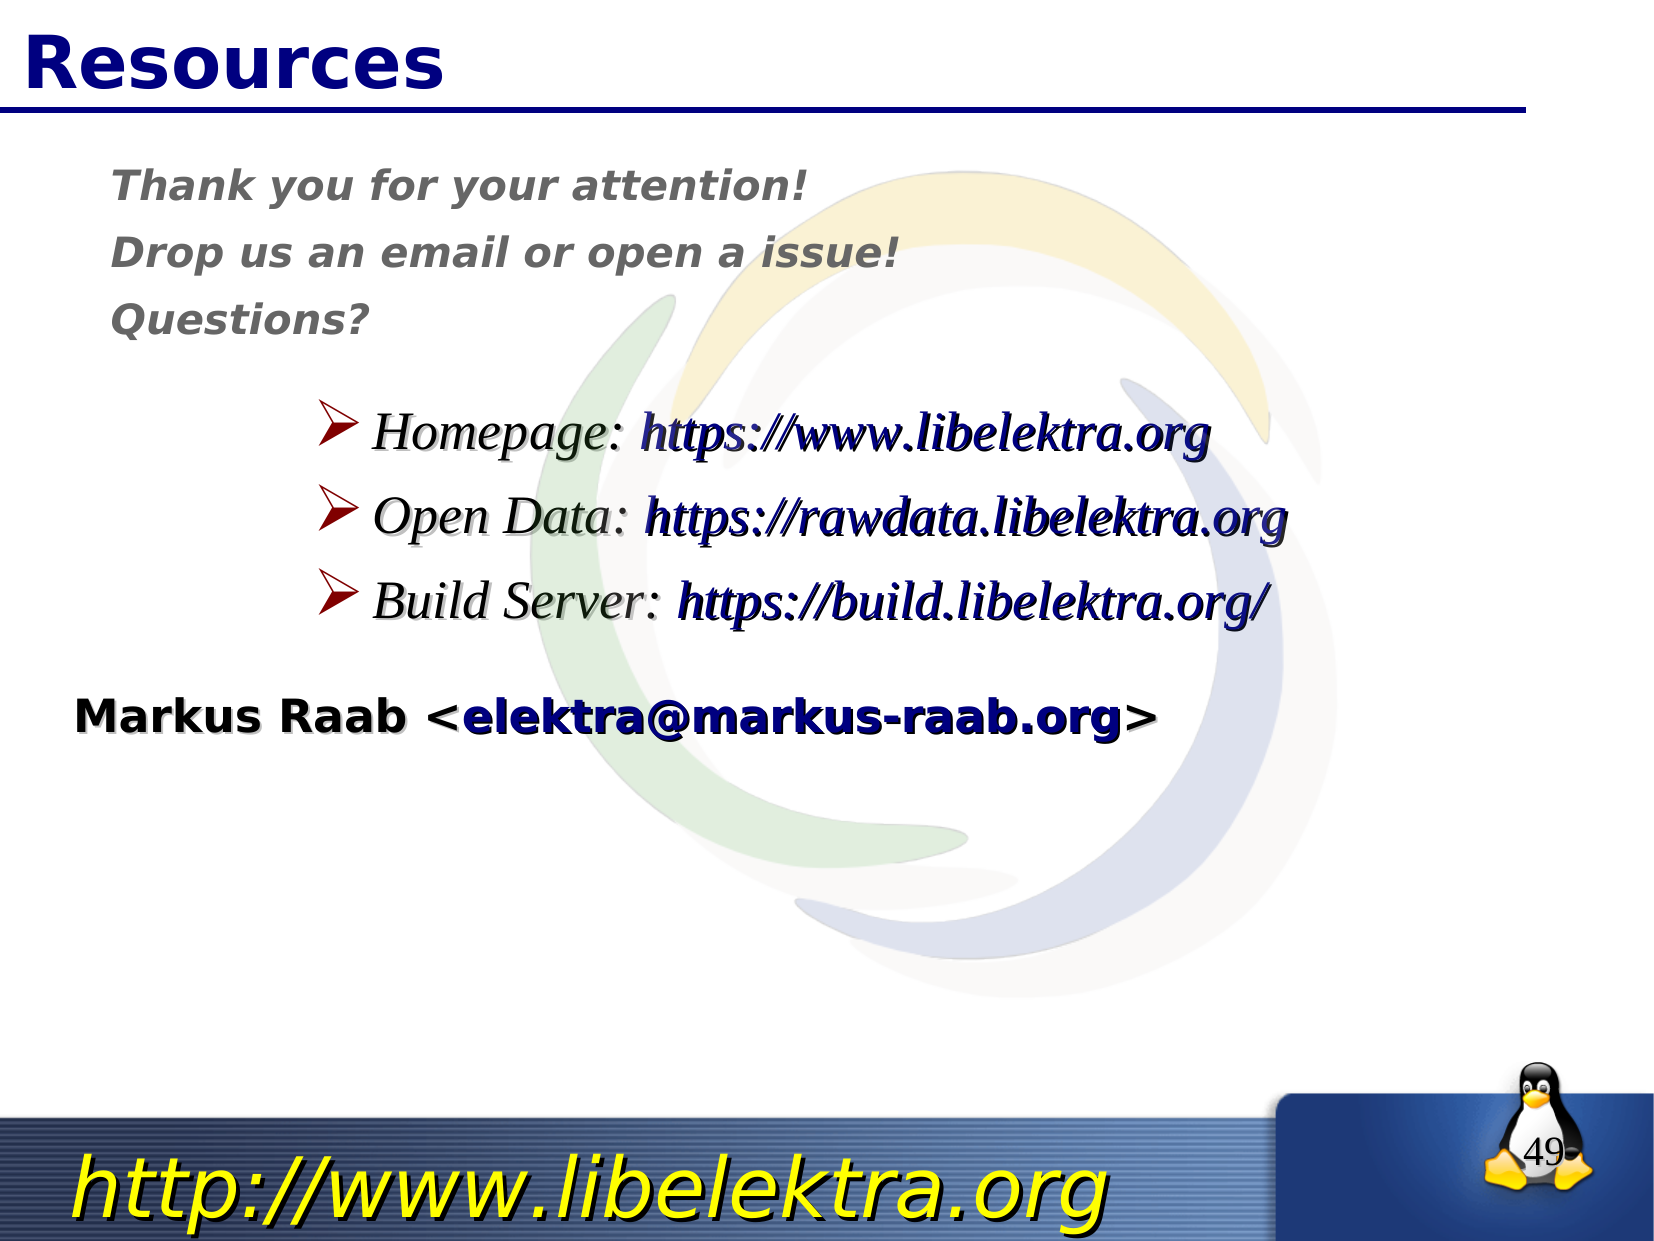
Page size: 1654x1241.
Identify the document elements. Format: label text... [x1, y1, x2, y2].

text_box Markus Raab <elektra@markus-raab.org> [58, 679, 1625, 755]
text_box <Foliennummer> [1272, 1122, 1566, 1178]
text_box Resources [22, 14, 1611, 111]
picture [481, 138, 1374, 679]
text_box Thank you for your attention! Drop us an email or open a issue! Questions? [95, 153, 1028, 352]
list Homepage: https://www.libelektra.org Open Data: https://rawdata.libelektra.org Build Server: https://build.libelektra.org/ [298, 389, 481, 634]
picture [481, 755, 1374, 1013]
picture [0, 1061, 1654, 1241]
